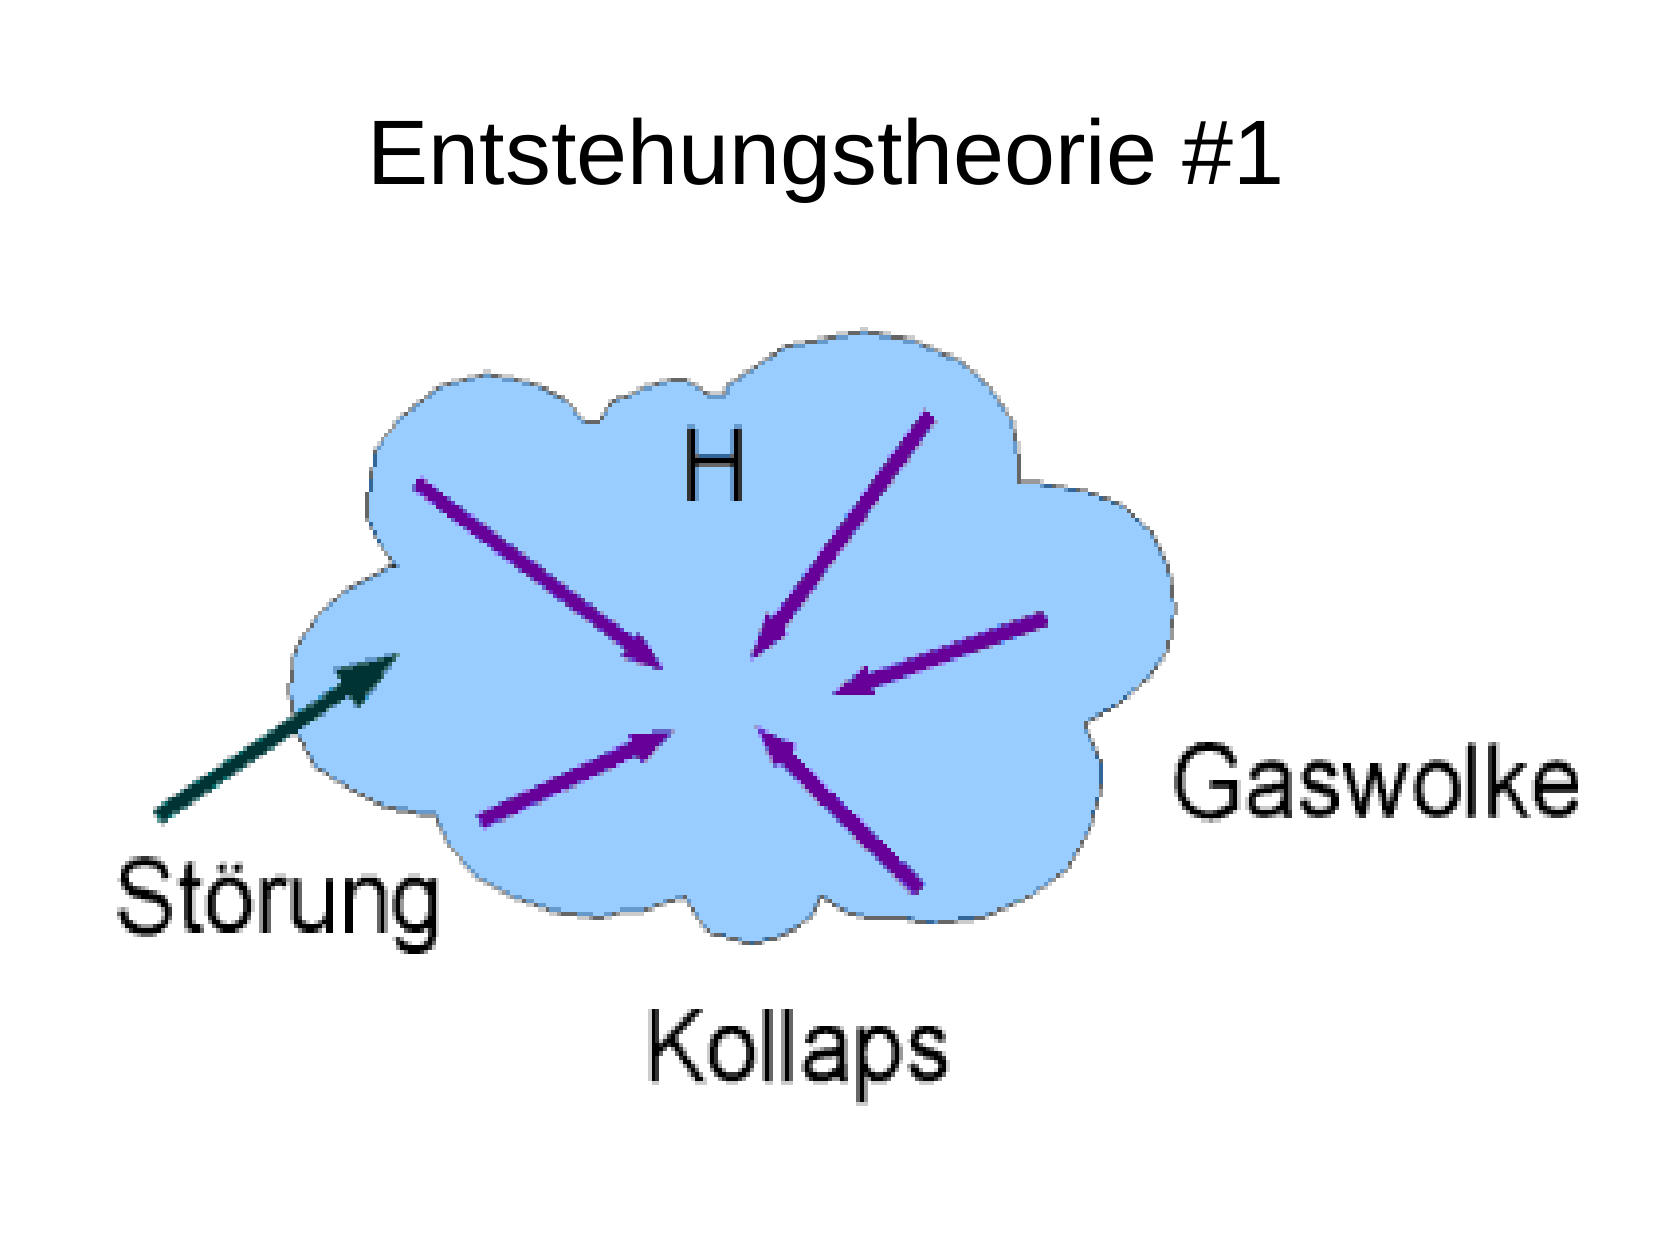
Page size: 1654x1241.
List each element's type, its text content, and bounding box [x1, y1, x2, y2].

title Entstehungstheorie #1 [82, 49, 1571, 247]
picture [59, 247, 1630, 1217]
